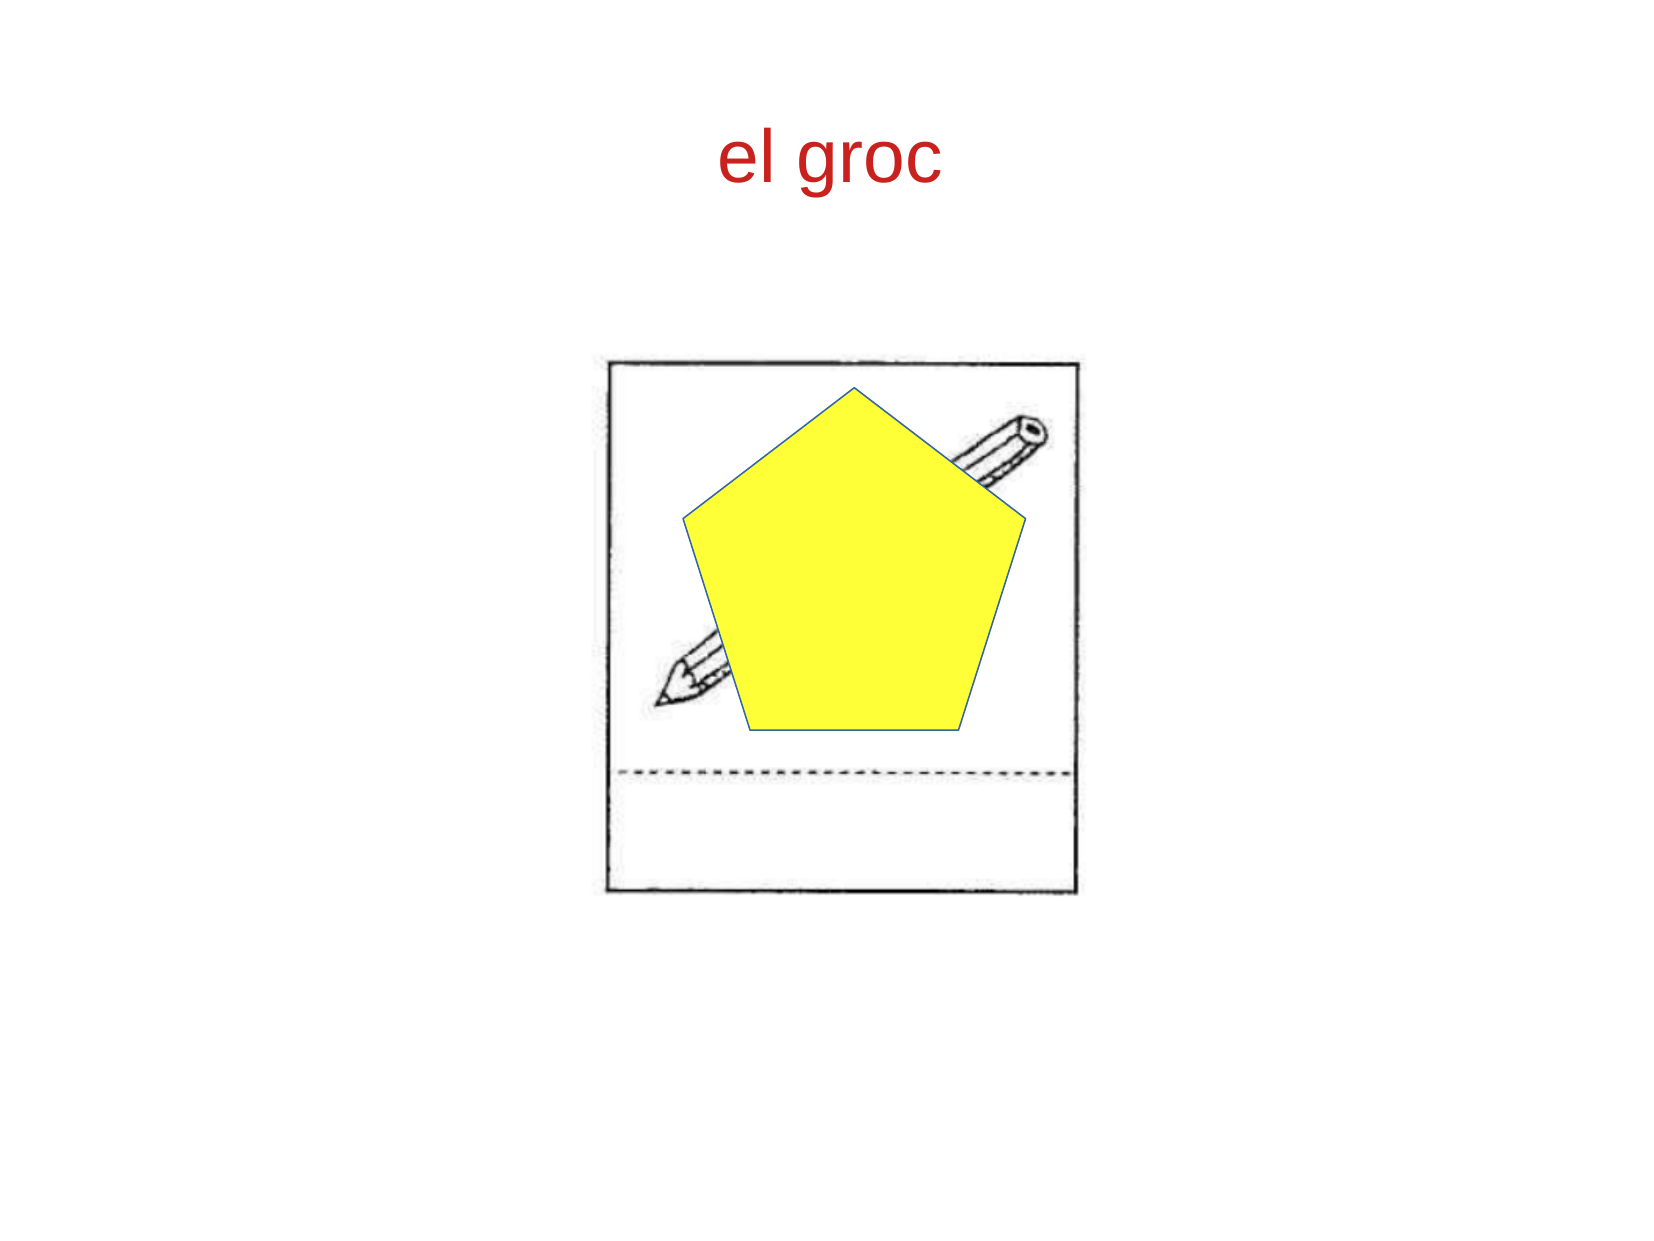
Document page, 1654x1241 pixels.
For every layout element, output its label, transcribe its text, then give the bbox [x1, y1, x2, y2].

text_box el groc [289, 49, 1371, 257]
text_box [683, 387, 1026, 731]
picture [576, 331, 1099, 918]
